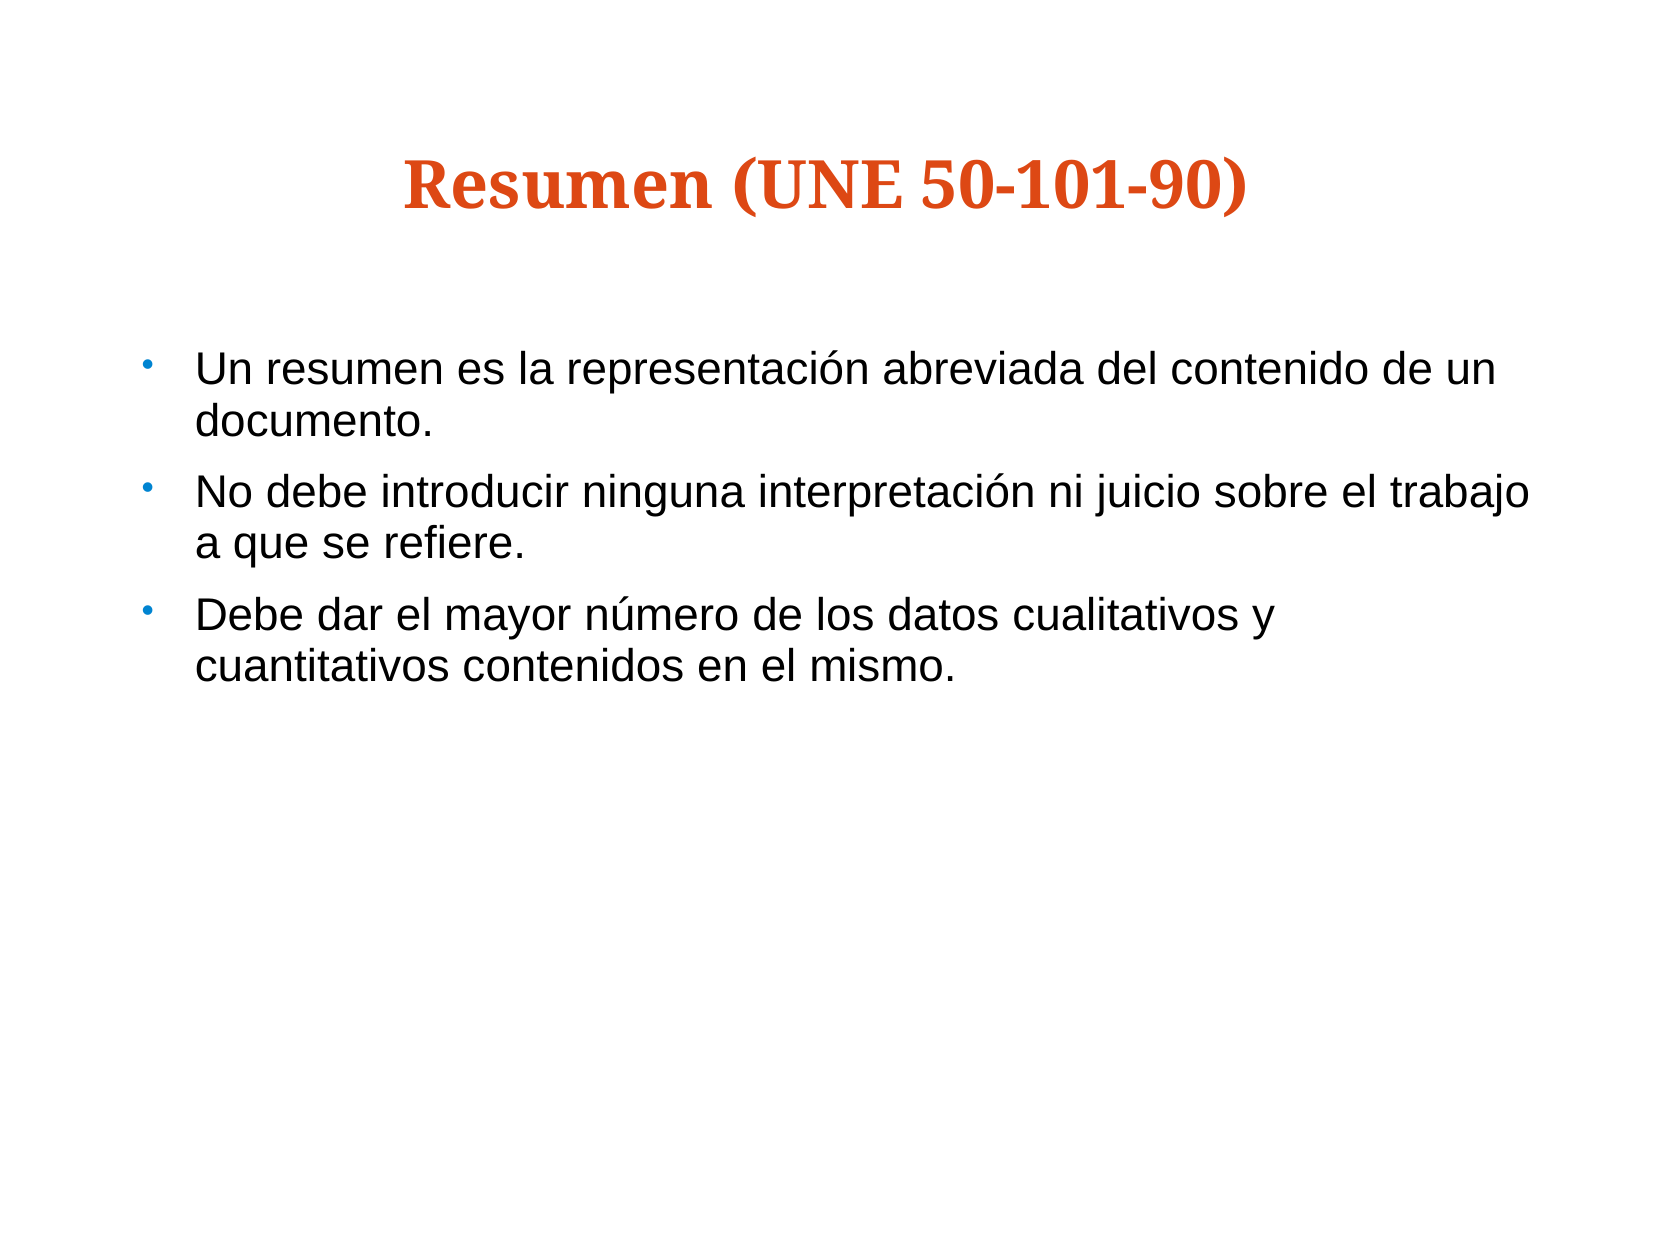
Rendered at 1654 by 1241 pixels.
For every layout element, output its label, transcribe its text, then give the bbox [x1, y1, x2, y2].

title Resumen (UNE 50-101-90) [124, 78, 1530, 287]
list Un resumen es la representación abreviada del contenido de un documento. No debe introducir ninguna interpretación ni juicio sobre el trabajo a que se refiere. Debe dar el mayor número de los datos cualitativos y cuantitativos contenidos en el mismo. [124, 343, 1532, 1063]
